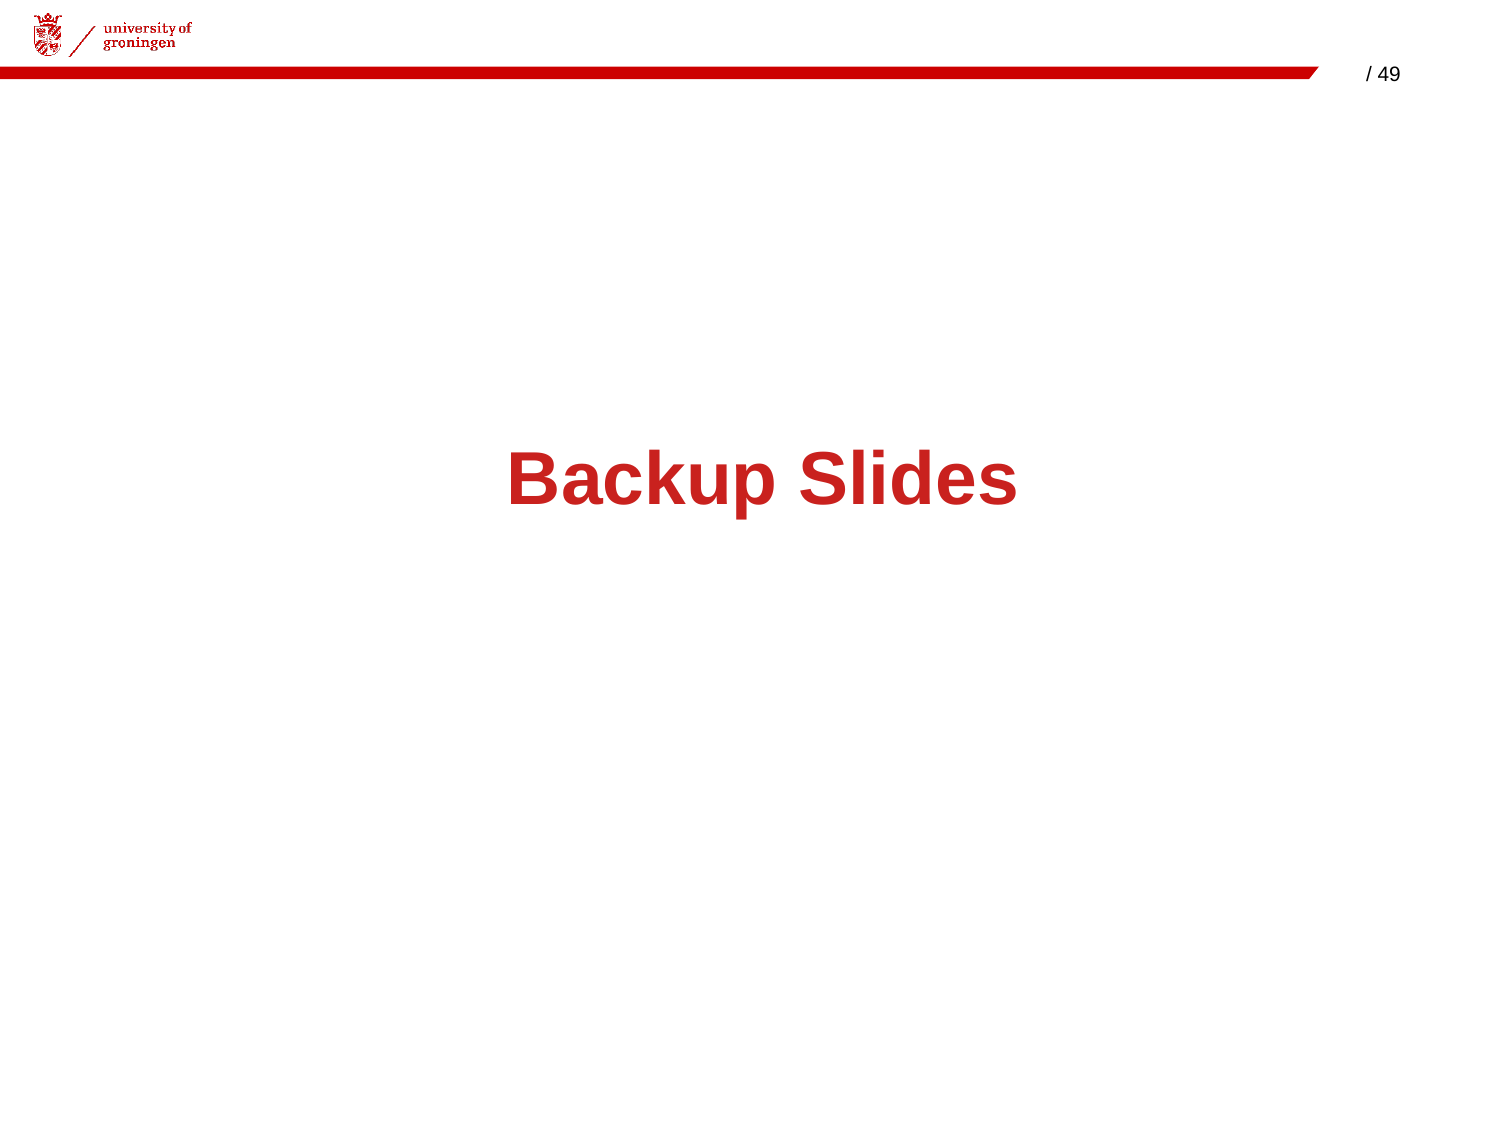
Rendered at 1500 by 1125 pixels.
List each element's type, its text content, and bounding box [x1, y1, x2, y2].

title Backup Slides [0, 410, 1455, 540]
picture [34, 13, 192, 57]
text_box / 1 [1351, 55, 1487, 94]
